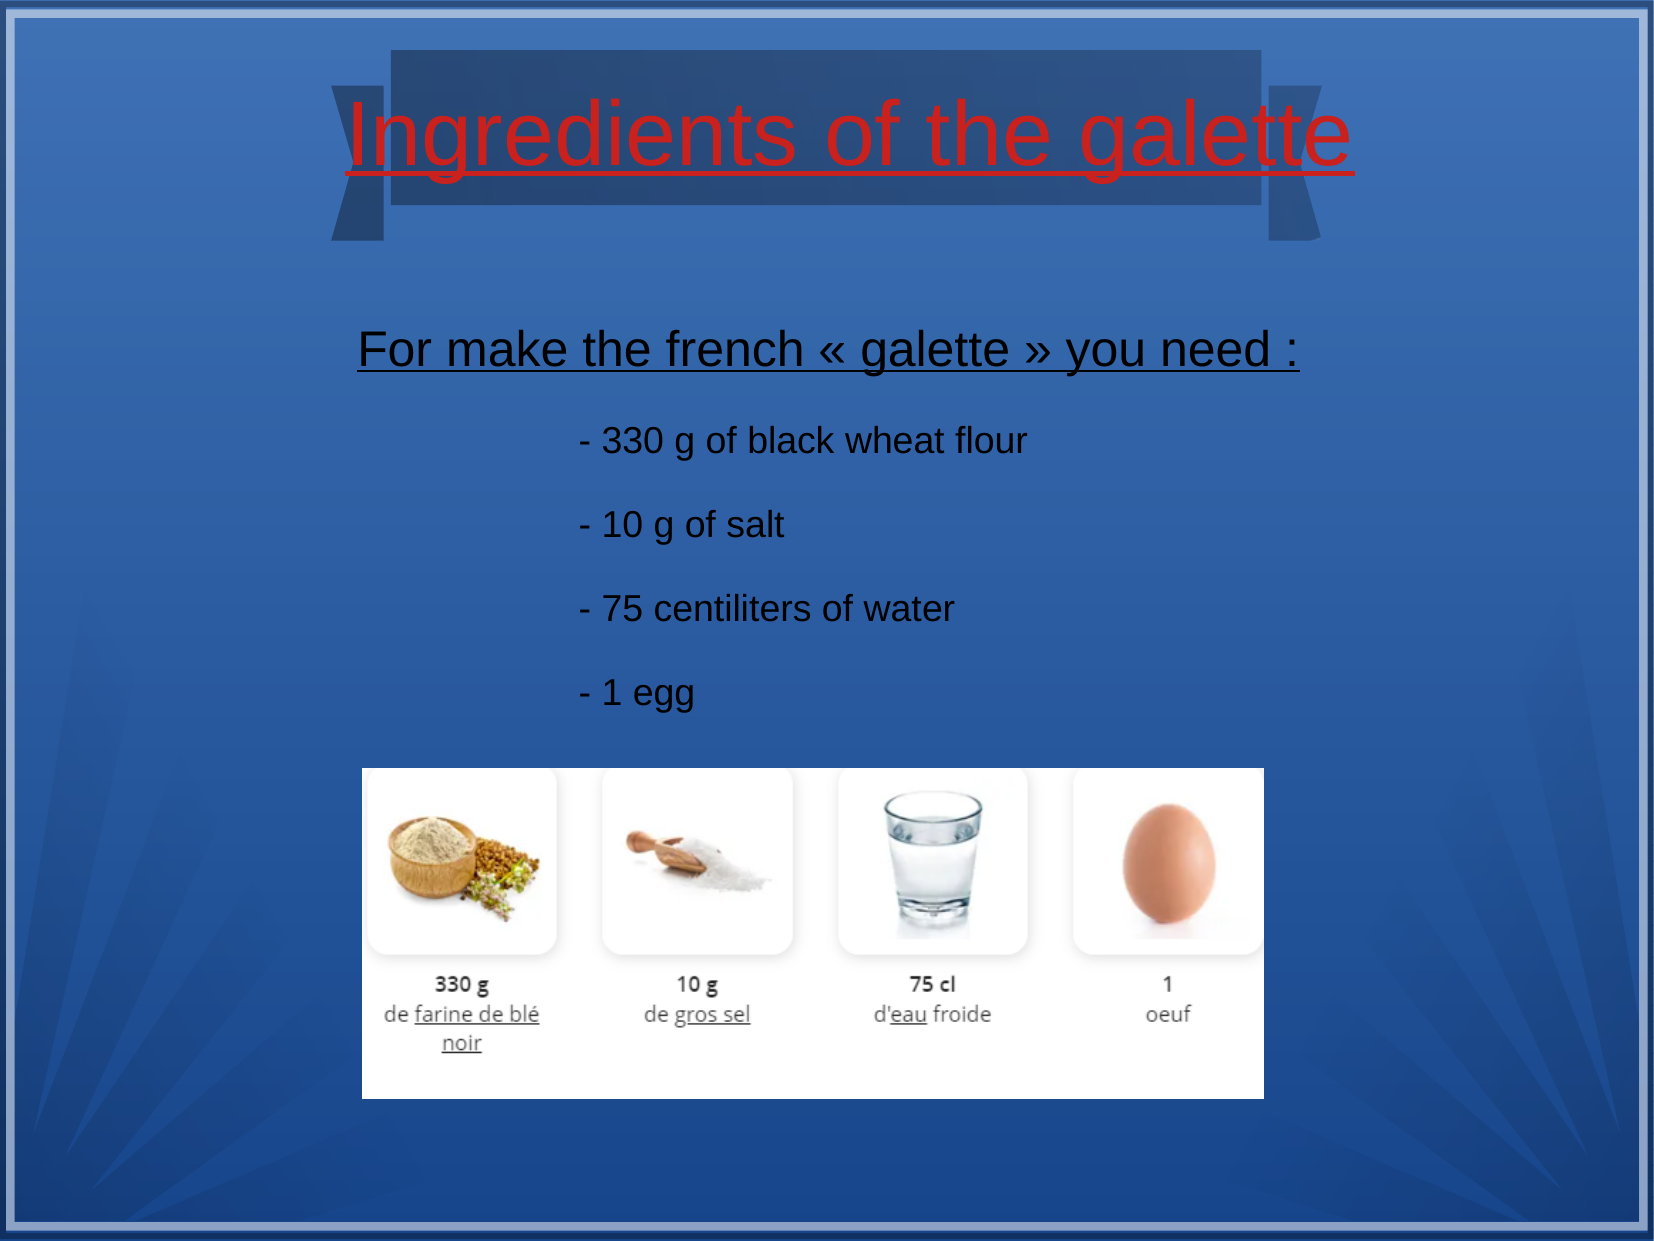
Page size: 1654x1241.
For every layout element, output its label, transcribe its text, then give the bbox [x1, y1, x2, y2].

picture [362, 768, 1264, 1099]
text_box For make the french « galette » you need : - 330 g of black wheat flour - 10 g of salt - 75 centiliters of water - 1 egg [342, 313, 1548, 721]
title Ingredients of the galette [106, 82, 1595, 288]
